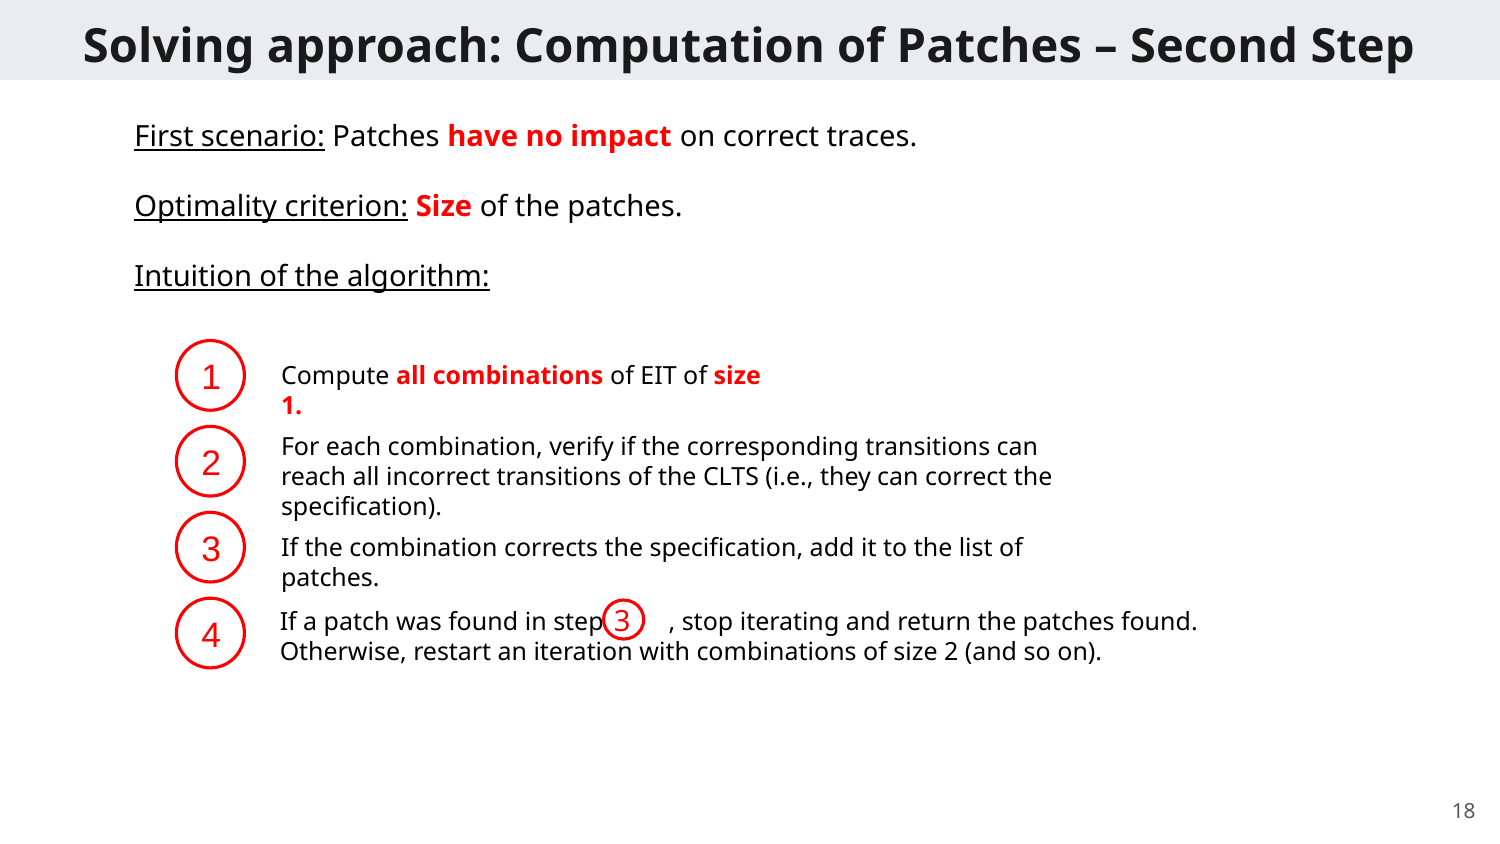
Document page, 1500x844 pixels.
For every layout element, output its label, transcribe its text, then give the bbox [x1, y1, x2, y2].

text_box If the combination corrects the specification, add it to the list of patches. [266, 516, 1123, 590]
text_box 1 [176, 340, 245, 411]
text_box For each combination, verify if the corresponding transitions can reach all incorrect transitions of the CLTS (i.e., they can correct the specification). [266, 415, 1123, 516]
text_box 3 [176, 512, 245, 582]
title Solving approach: Computation of Patches – Second Step [24, 0, 1476, 88]
text_box 2 [176, 426, 245, 497]
text_box Compute all combinations of EIT of size 1. [265, 345, 788, 436]
slide_number <numéro> [1400, 779, 1491, 844]
text_box If a patch was found in step , stop iterating and return the patches found. Otherwise, restart an iteration with combinations of size 2 (and so on). [264, 590, 1236, 681]
text_box First scenario: Patches have no impact on correct traces. Optimality criterion: Size of the patches. Intuition of the algorithm: [119, 102, 1017, 308]
text_box 4 [176, 598, 245, 668]
